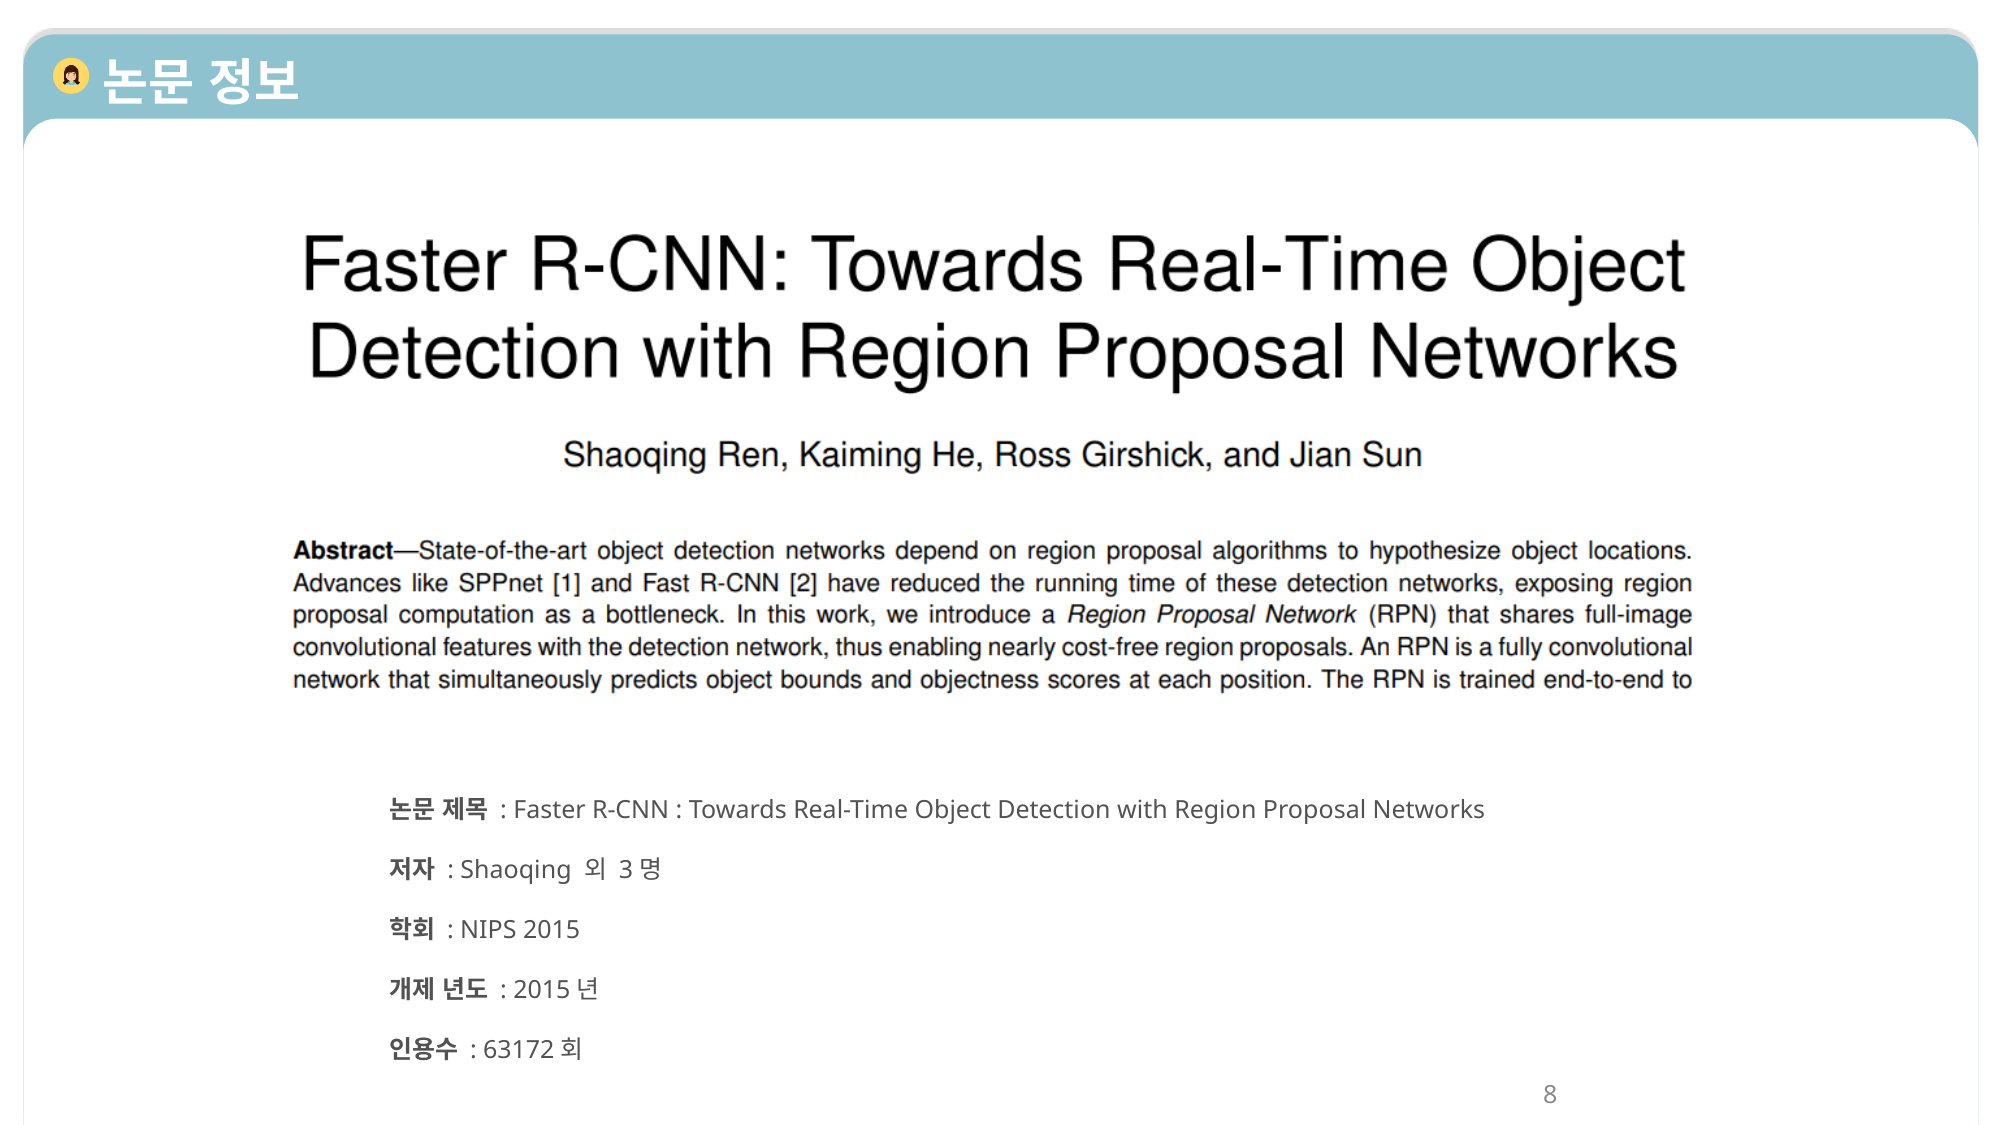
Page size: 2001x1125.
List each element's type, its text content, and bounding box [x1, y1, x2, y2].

text_box [23, 34, 1979, 1125]
text_box 논문 정보 [87, 42, 1090, 119]
text_box 논문 제목 : Faster R-CNN : Towards Real-Time Object Detection with Region Proposal Networks 저자 : Shaoqing 외 3명 학회 : NIPS 2015 개제 년도 : 2015년 인용수 : 63172회 [375, 756, 1625, 1071]
picture [290, 216, 1710, 697]
picture [61, 65, 81, 85]
